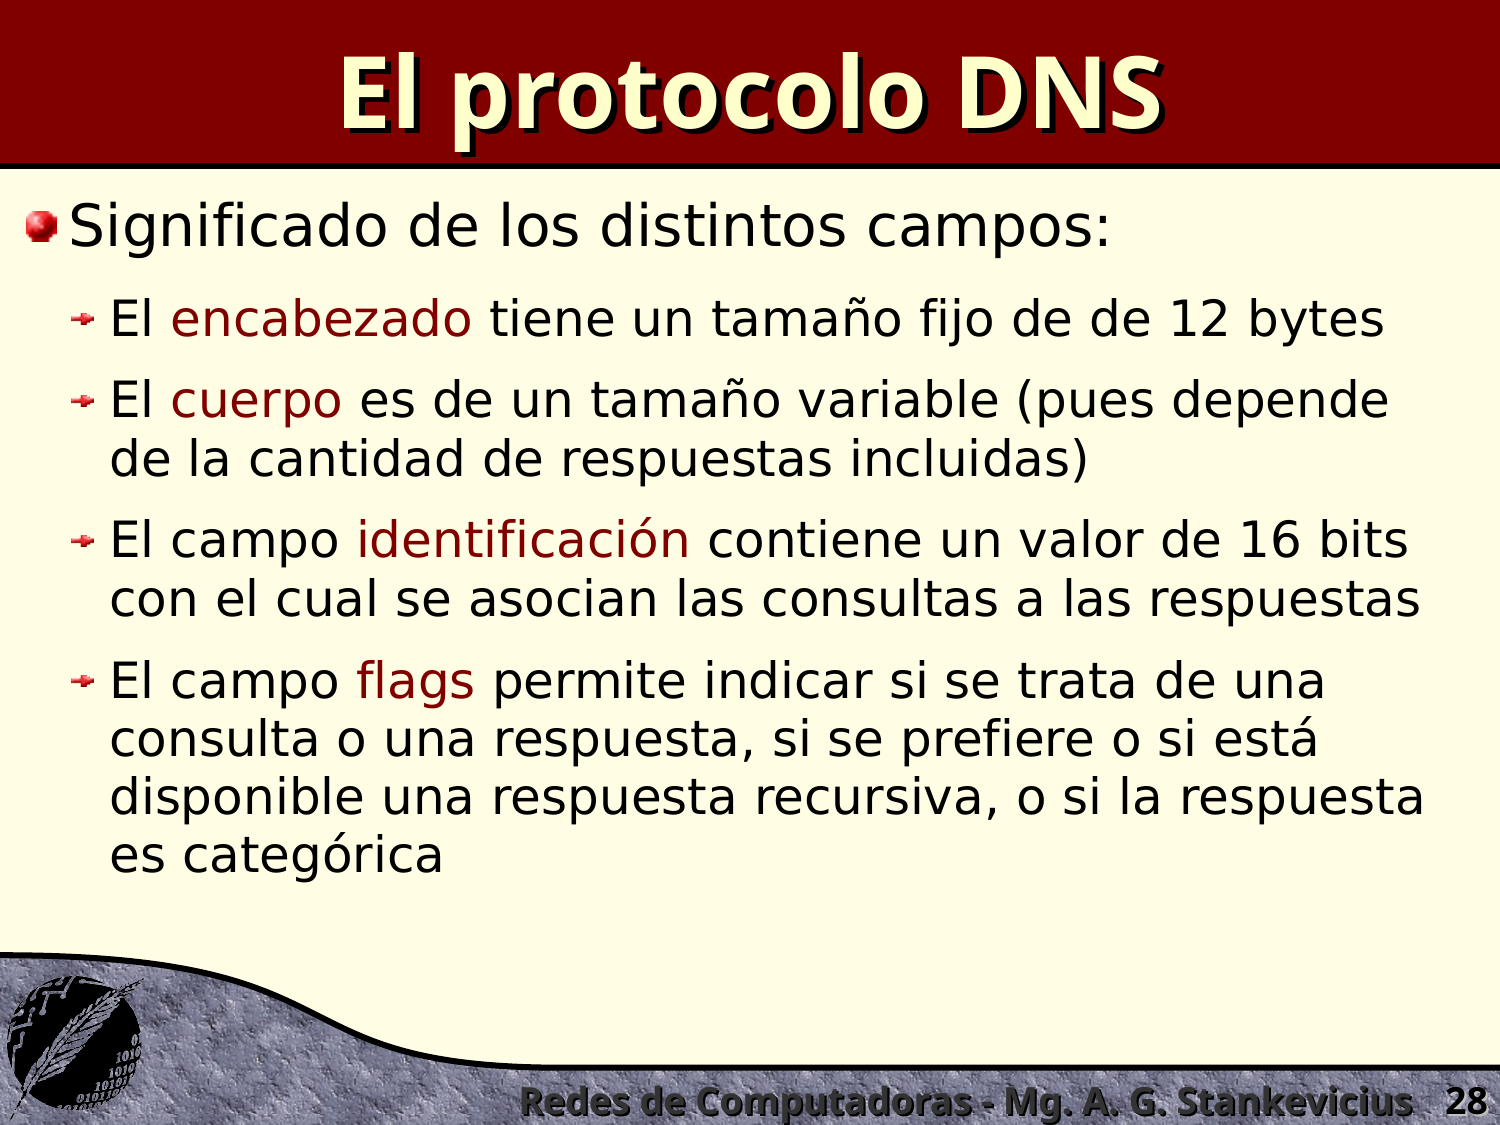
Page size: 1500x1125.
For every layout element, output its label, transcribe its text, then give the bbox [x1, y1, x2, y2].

title El protocolo DNS [15, 5, 1485, 160]
list Significado de los distintos campos: El encabezado tiene un tamaño fijo de de 12 bytes El cuerpo es de un tamaño variable (pues depende de la cantidad de respuestas incluidas) El campo identificación contiene un valor de 16 bits con el cual se asocian las consultas a las respuestas El campo flags permite indicar si se trata de una consulta o una respuesta, si se prefiere o si está disponible una respuesta recursiva, o si la respuesta es categórica [11, 192, 1486, 921]
picture [1047, 1100, 1054, 1110]
picture [0, 959, 1500, 1125]
picture [790, 1100, 795, 1110]
